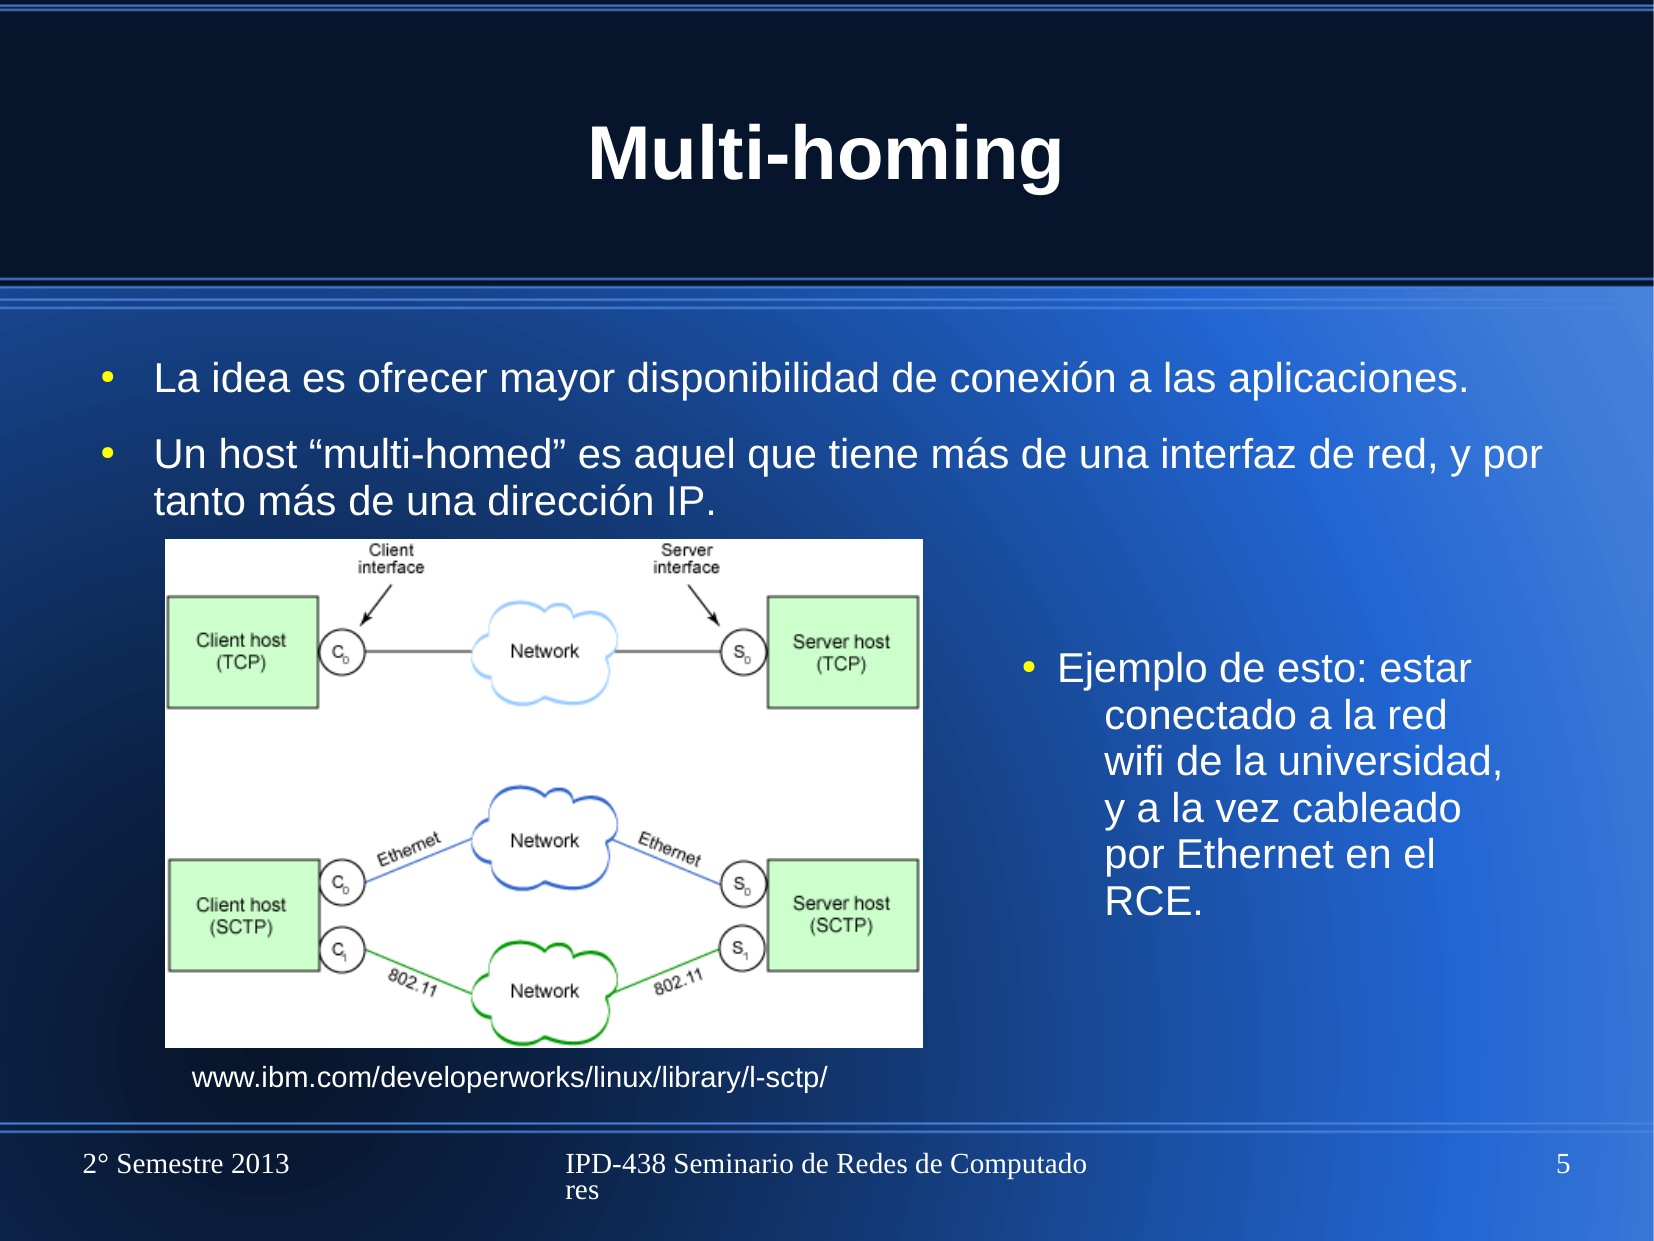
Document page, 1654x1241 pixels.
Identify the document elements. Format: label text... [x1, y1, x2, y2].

text_box Ejemplo de esto: estar conectado a la red wifi de la universidad, y a la vez cableado por Ethernet en el RCE. [750, 645, 1516, 924]
text_box www.ibm.com/developerworks/linux/library/l-sctp/ [177, 1053, 1021, 1111]
picture [0, 0, 1654, 1241]
title Multi-homing [82, 49, 1571, 257]
list La idea es ofrecer mayor disponibilidad de conexión a las aplicaciones. Un host “multi-homed” es aquel que tiene más de una interfaz de red, y por tanto más de una dirección IP. [82, 355, 1571, 1075]
